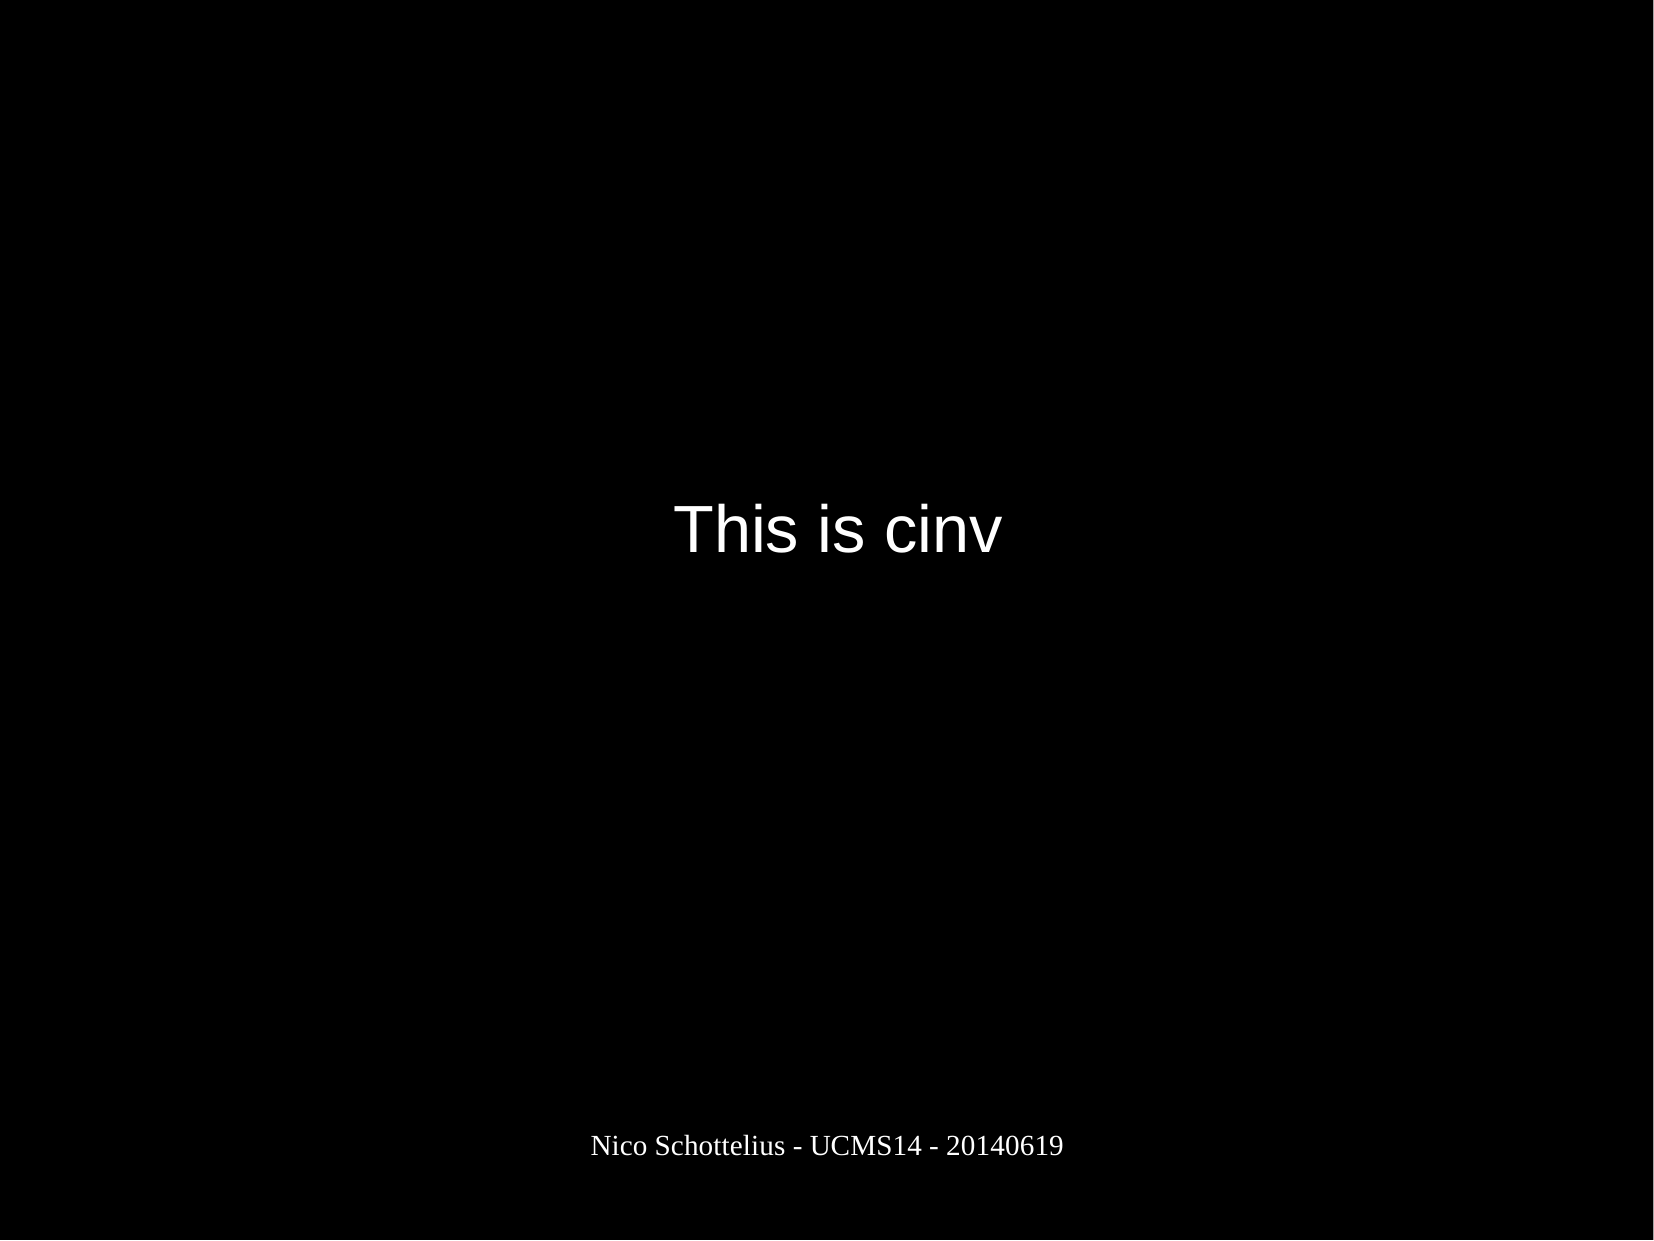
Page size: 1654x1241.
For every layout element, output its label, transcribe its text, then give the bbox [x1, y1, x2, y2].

subtitle This is cinv [82, 49, 1571, 1010]
